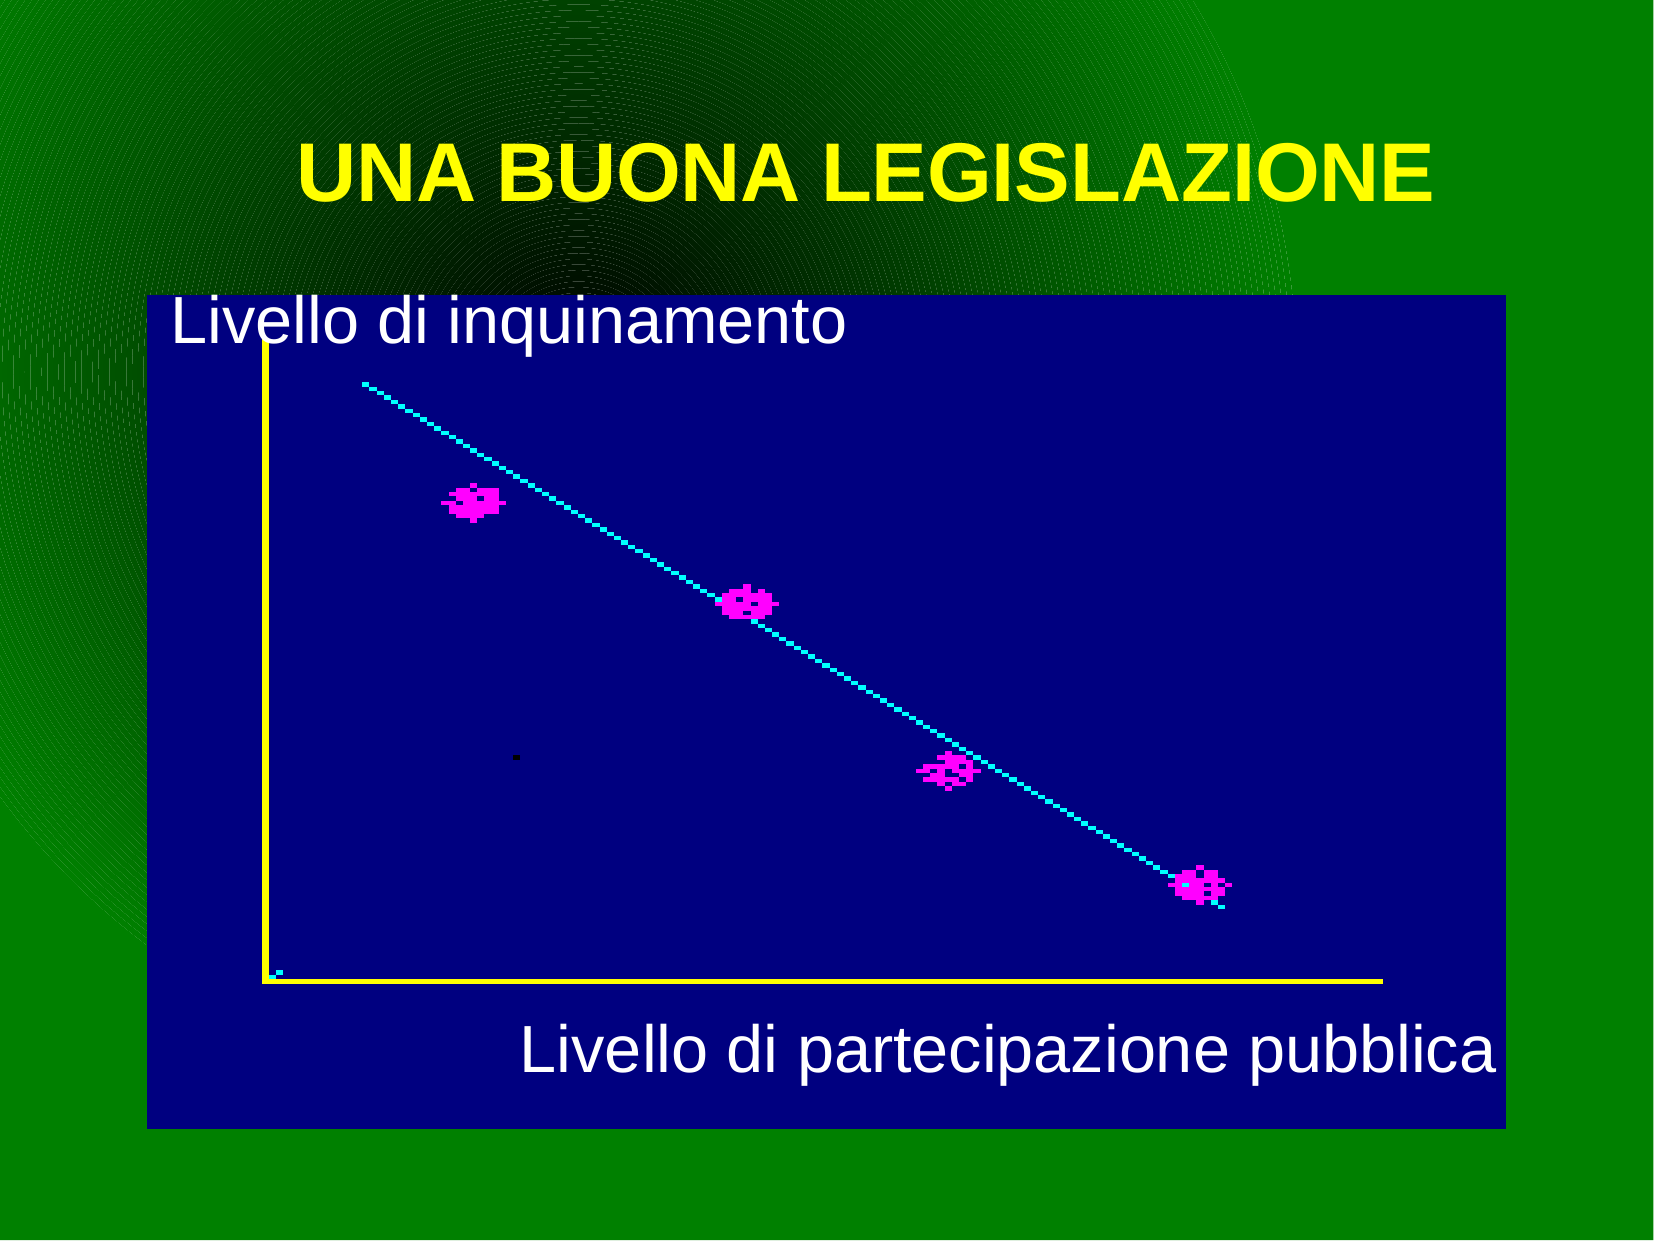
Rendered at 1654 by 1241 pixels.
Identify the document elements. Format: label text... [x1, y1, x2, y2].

text_box Livello di inquinamento [155, 275, 950, 366]
text_box UNA BUONA LEGISLAZIONE [281, 118, 1451, 227]
text_box Livello di partecipazione pubblica [505, 1003, 1536, 1095]
picture [147, 295, 1506, 1129]
